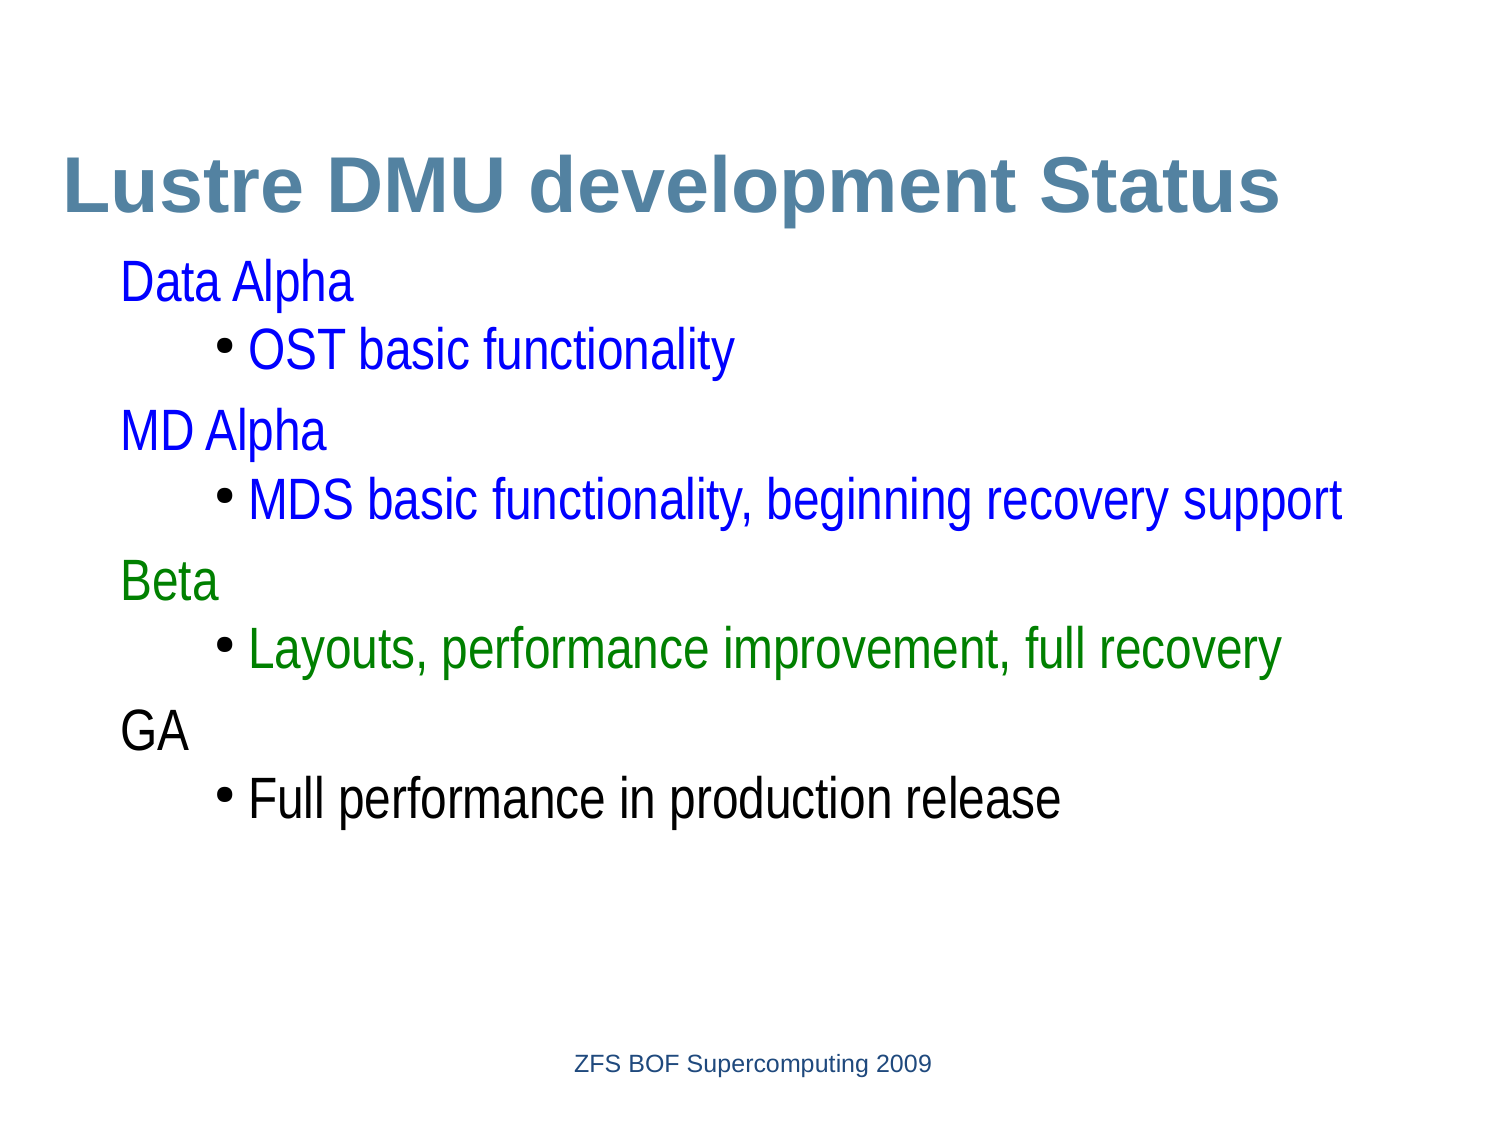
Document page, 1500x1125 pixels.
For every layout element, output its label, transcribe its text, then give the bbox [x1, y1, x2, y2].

list Data Alpha OST basic functionality MD Alpha MDS basic functionality, beginning recovery support Beta Layouts, performance improvement, full recovery GA Full performance in production release [64, 257, 1401, 1047]
title Lustre DMU development Status [62, 122, 1425, 258]
text_box ZFS BOF Supercomputing 2009 [491, 1058, 1015, 1112]
